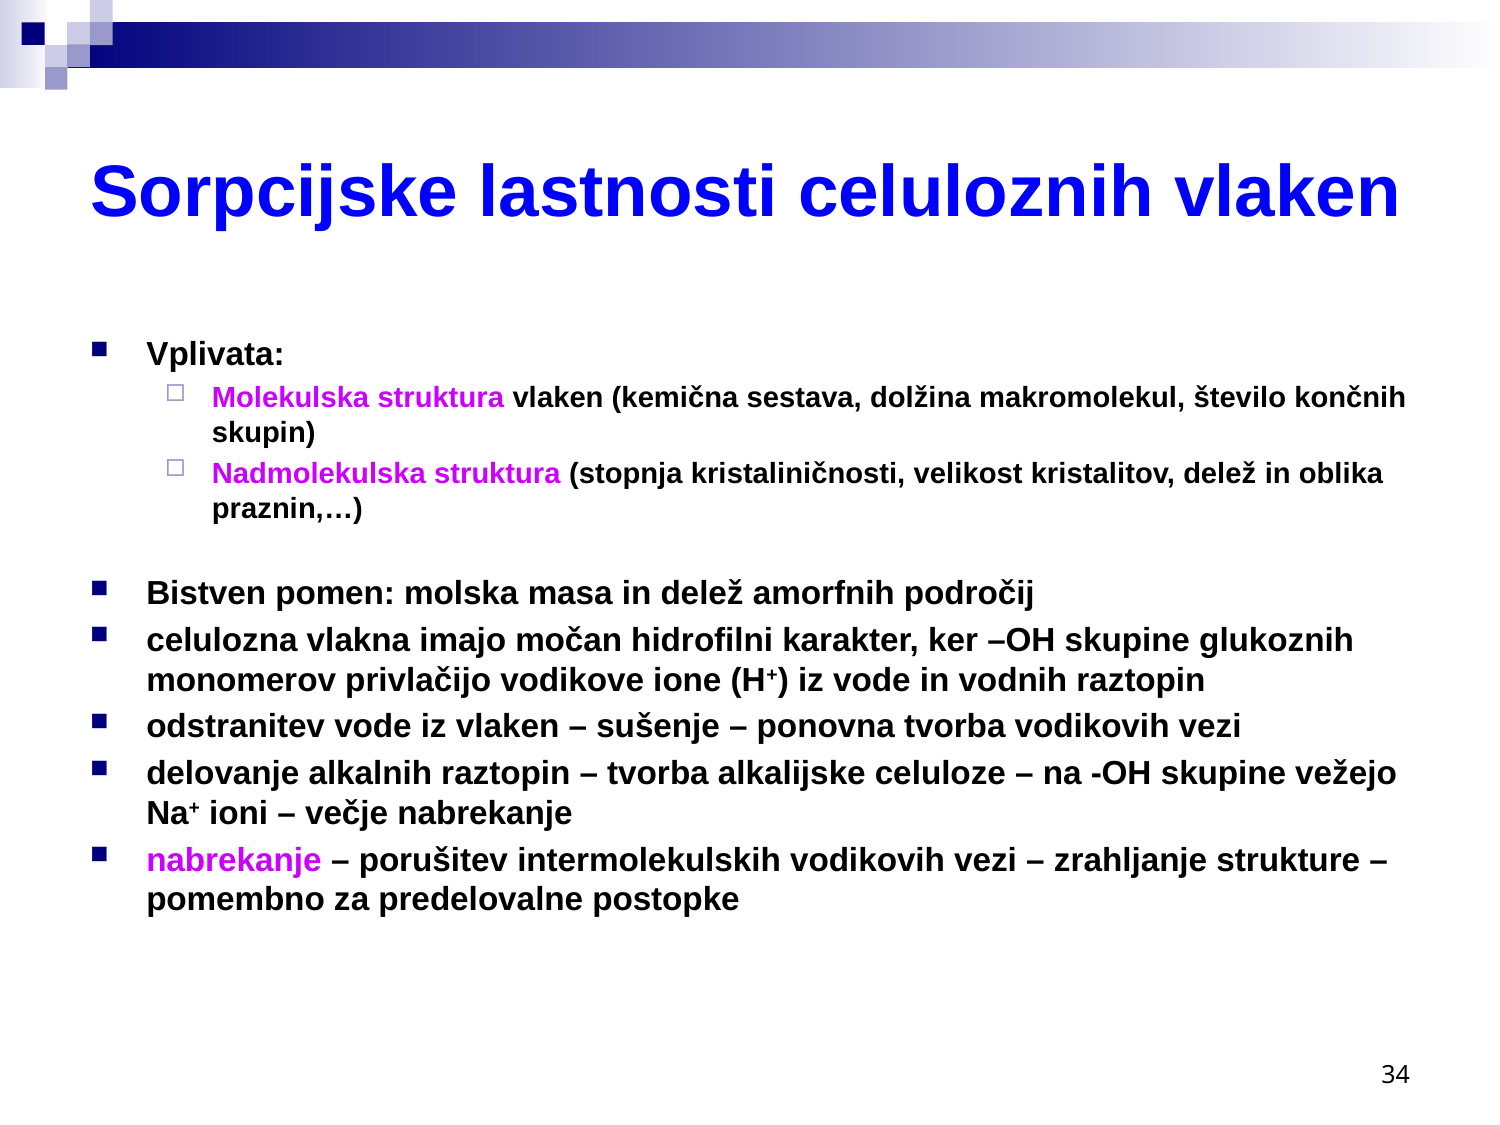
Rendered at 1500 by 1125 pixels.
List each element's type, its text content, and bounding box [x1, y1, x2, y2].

list Vplivata: Molekulska struktura vlaken (kemična sestava, dolžina makromolekul, število končnih skupin) Nadmolekulska struktura (stopnja kristaliničnosti, velikost kristalitov, delež in oblika praznin,…) Bistven pomen: molska masa in delež amorfnih področij celulozna vlakna imajo močan hidrofilni karakter, ker –OH skupine glukoznih monomerov privlačijo vodikove ione (H+) iz vode in vodnih raztopin odstranitev vode iz vlaken – sušenje – ponovna tvorba vodikovih vezi delovanje alkalnih raztopin – tvorba alkalijske celuloze – na -OH skupine vežejo Na+ ioni – večje nabrekanje nabrekanje – porušitev intermolekulskih vodikovih vezi – zrahljanje strukture – pomembno za predelovalne postopke [75, 324, 1425, 1071]
slide_number <number> [1074, 1071, 1425, 1100]
title Sorpcijske lastnosti celuloznih vlaken [75, 75, 1425, 300]
